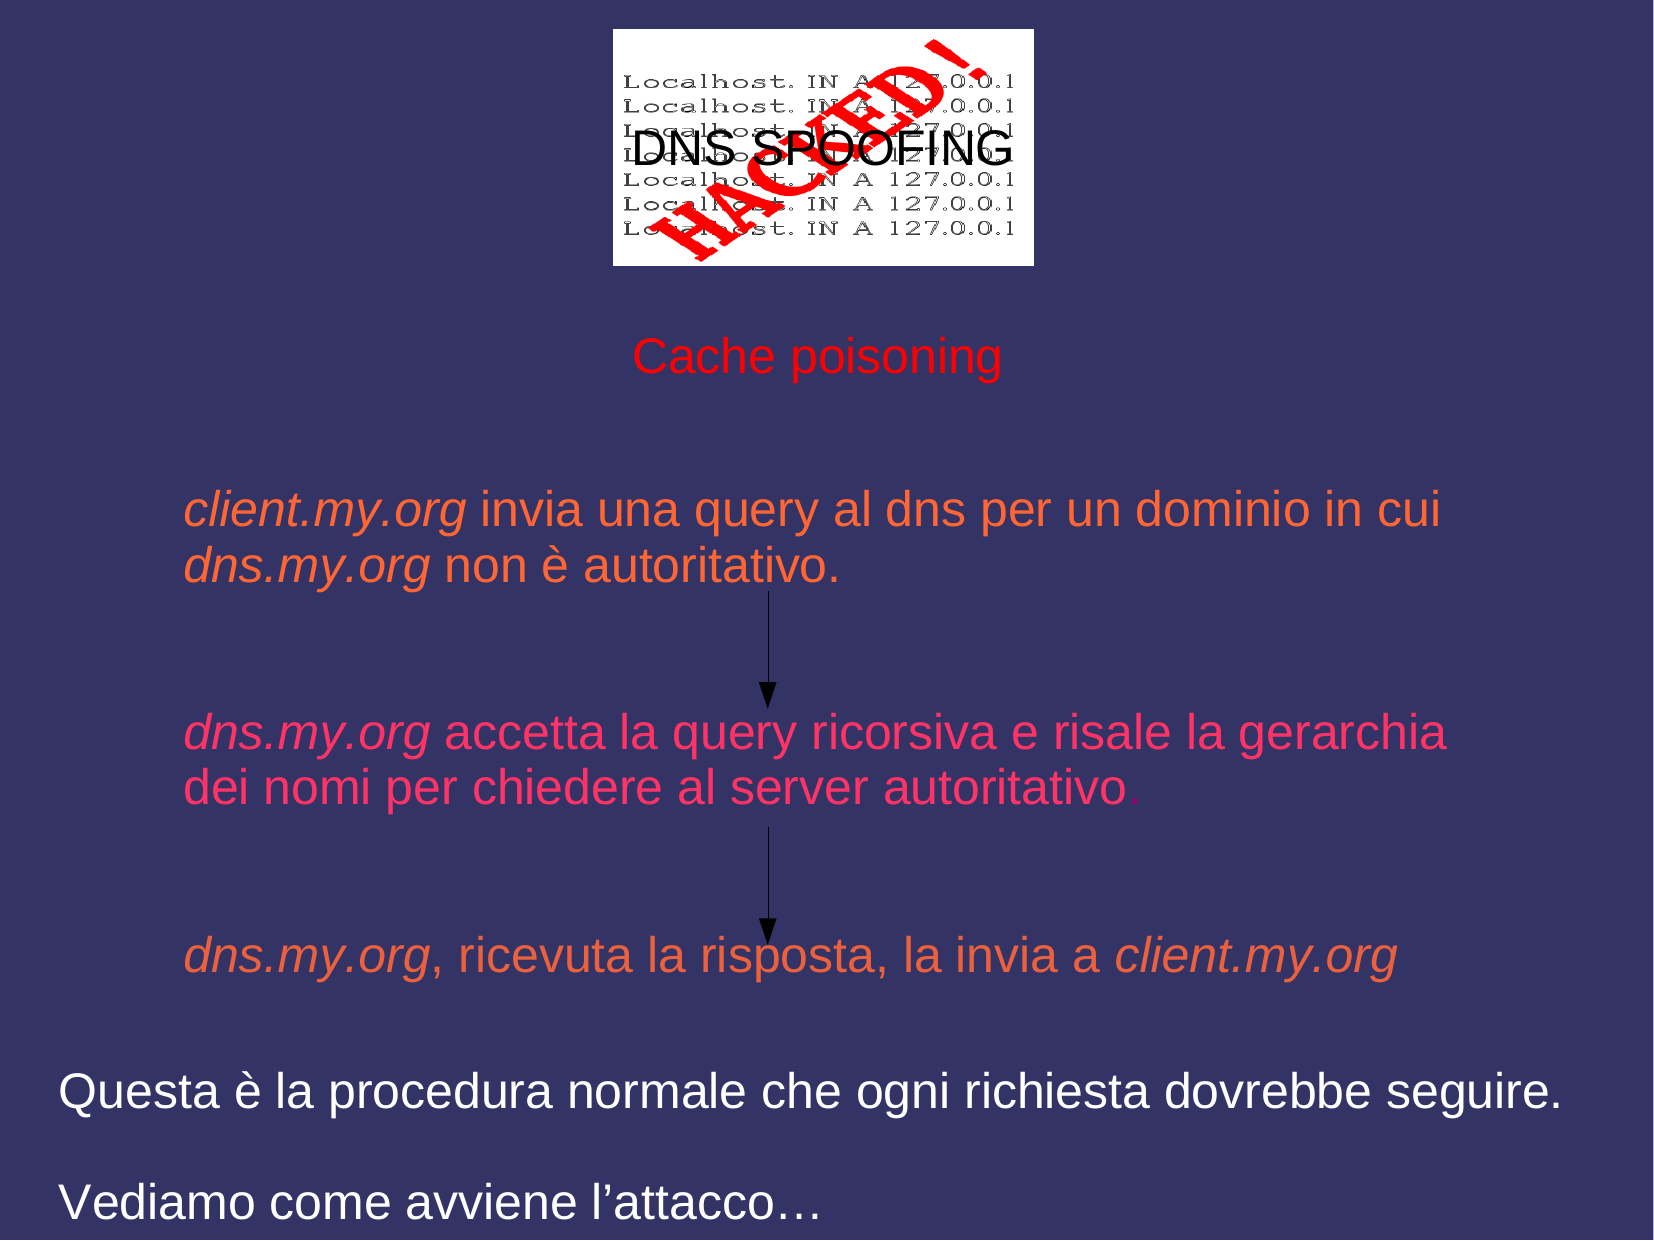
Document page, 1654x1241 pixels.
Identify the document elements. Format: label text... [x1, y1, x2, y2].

text_box Questa è la procedura normale che ogni richiesta dovrebbe seguire. Vediamo come avviene l’attacco… [59, 1062, 1566, 1231]
text_box Cache poisoning [632, 327, 1004, 384]
picture [613, 29, 1034, 266]
text_box client.my.org invia una query al dns per un dominio in cui dns.my.org non è autoritativo. dns.my.org accetta la query ricorsiva e risale la gerarchia dei nomi per chiedere al server autoritativo. dns.my.org, ricevuta la risposta, la invia a client.my.org [183, 481, 1476, 983]
